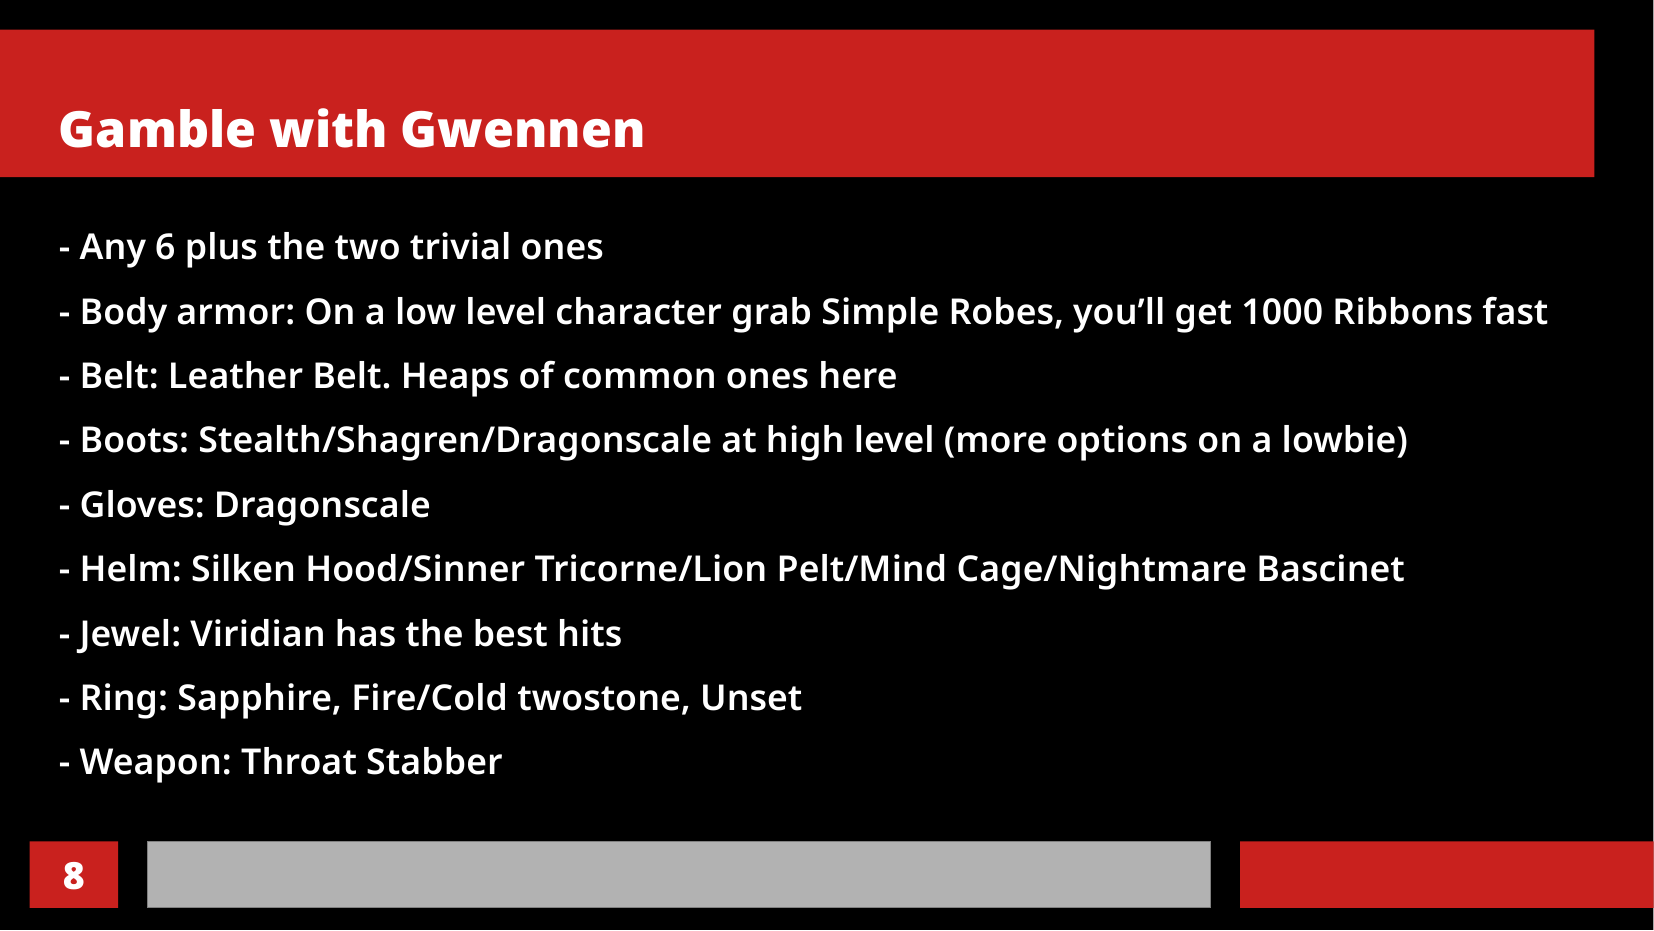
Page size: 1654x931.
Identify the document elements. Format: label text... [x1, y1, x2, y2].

title Gamble with Gwennen [59, 44, 1595, 163]
list - Any 6 plus the two trivial ones - Body armor: On a low level character grab Simple Robes, you’ll get 1000 Ribbons fast - Belt: Leather Belt. Heaps of common ones here - Boots: Stealth/Shagren/Dragonscale at high level (more options on a lowbie) - Gloves: Dragonscale - Helm: Silken Hood/Sinner Tricorne/Lion Pelt/Mind Cage/Nightmare Bascinet - Jewel: Viridian has the best hits - Ring: Sapphire, Fire/Cold twostone, Unset - Weapon: Throat Stabber [59, 221, 1565, 798]
